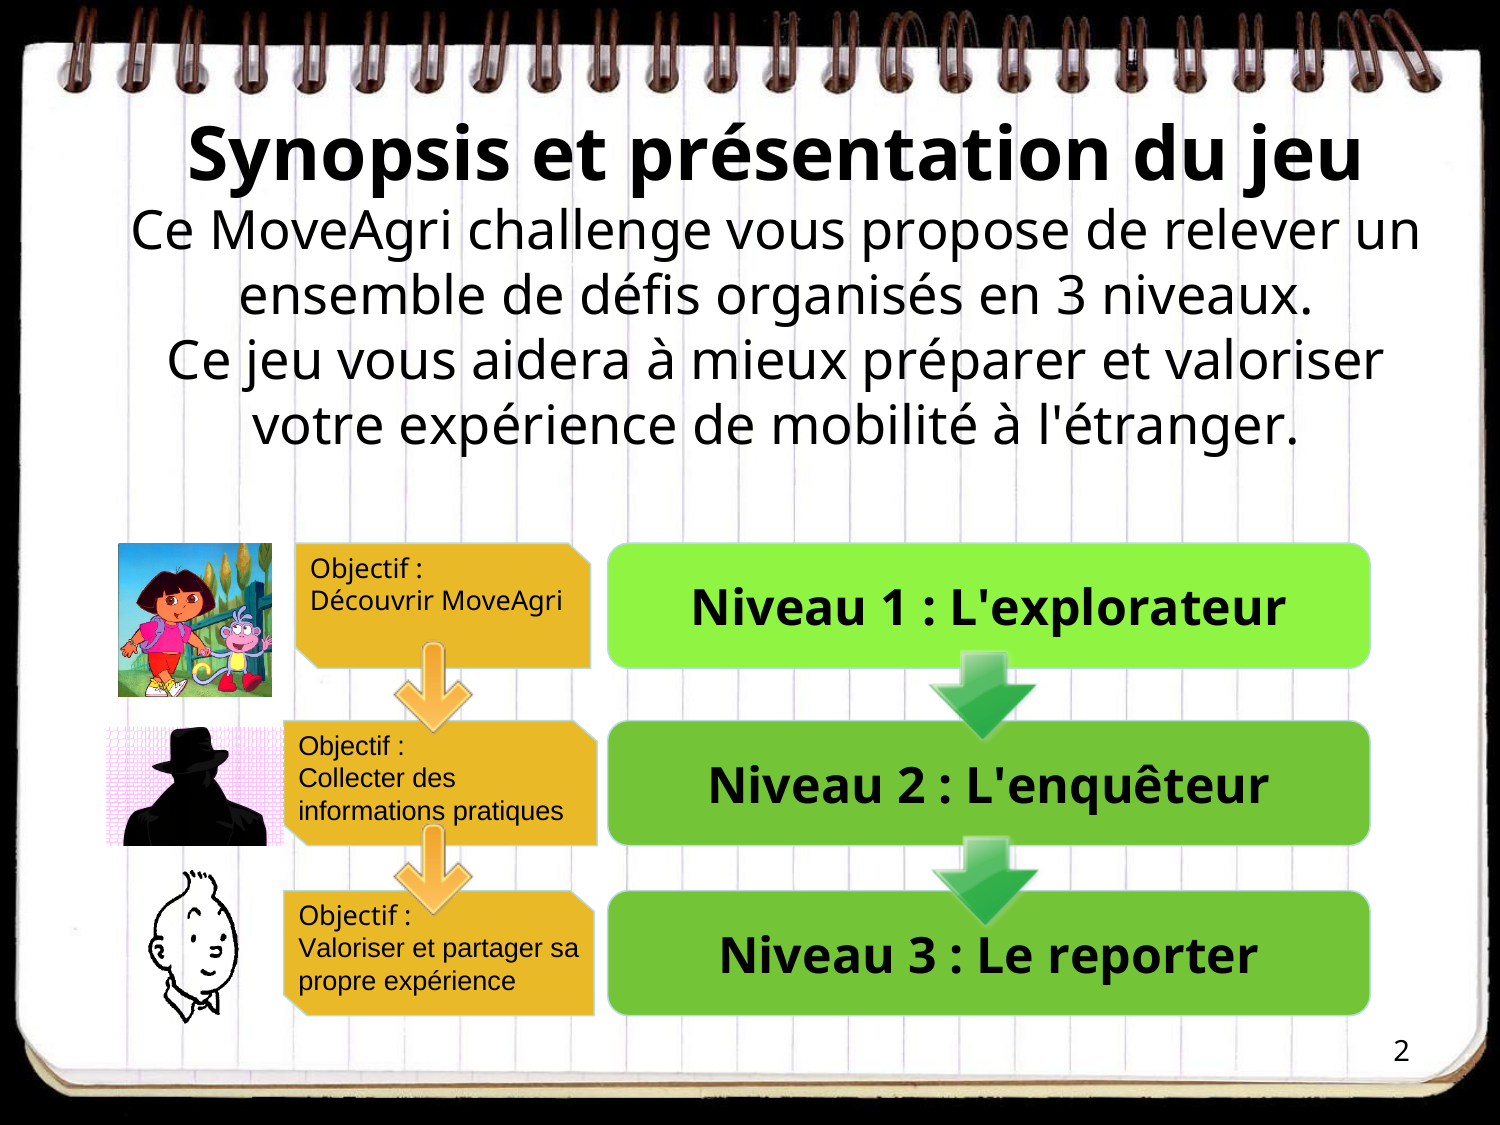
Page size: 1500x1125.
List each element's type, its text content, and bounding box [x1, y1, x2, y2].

text_box Synopsis et présentation du jeu Ce MoveAgri challenge vous propose de relever un ensemble de défis organisés en 3 niveaux. Ce jeu vous aidera à mieux préparer et valoriser votre expérience de mobilité à l'étranger. [94, 183, 1459, 378]
text_box Objectif : Collecter des informations pratiques [283, 720, 598, 846]
text_box <number> [1074, 1024, 1425, 1103]
text_box Niveau 2 : L'enquêteur [607, 720, 1371, 846]
text_box Niveau 1 : L'explorateur [607, 543, 1371, 669]
text_box Niveau 3 : Le reporter [607, 890, 1371, 1016]
text_box Objectif : Valoriser et partager sa propre expérience [283, 890, 595, 1016]
picture [0, 0, 1500, 1125]
text_box Objectif : Découvrir MoveAgri [295, 543, 591, 669]
